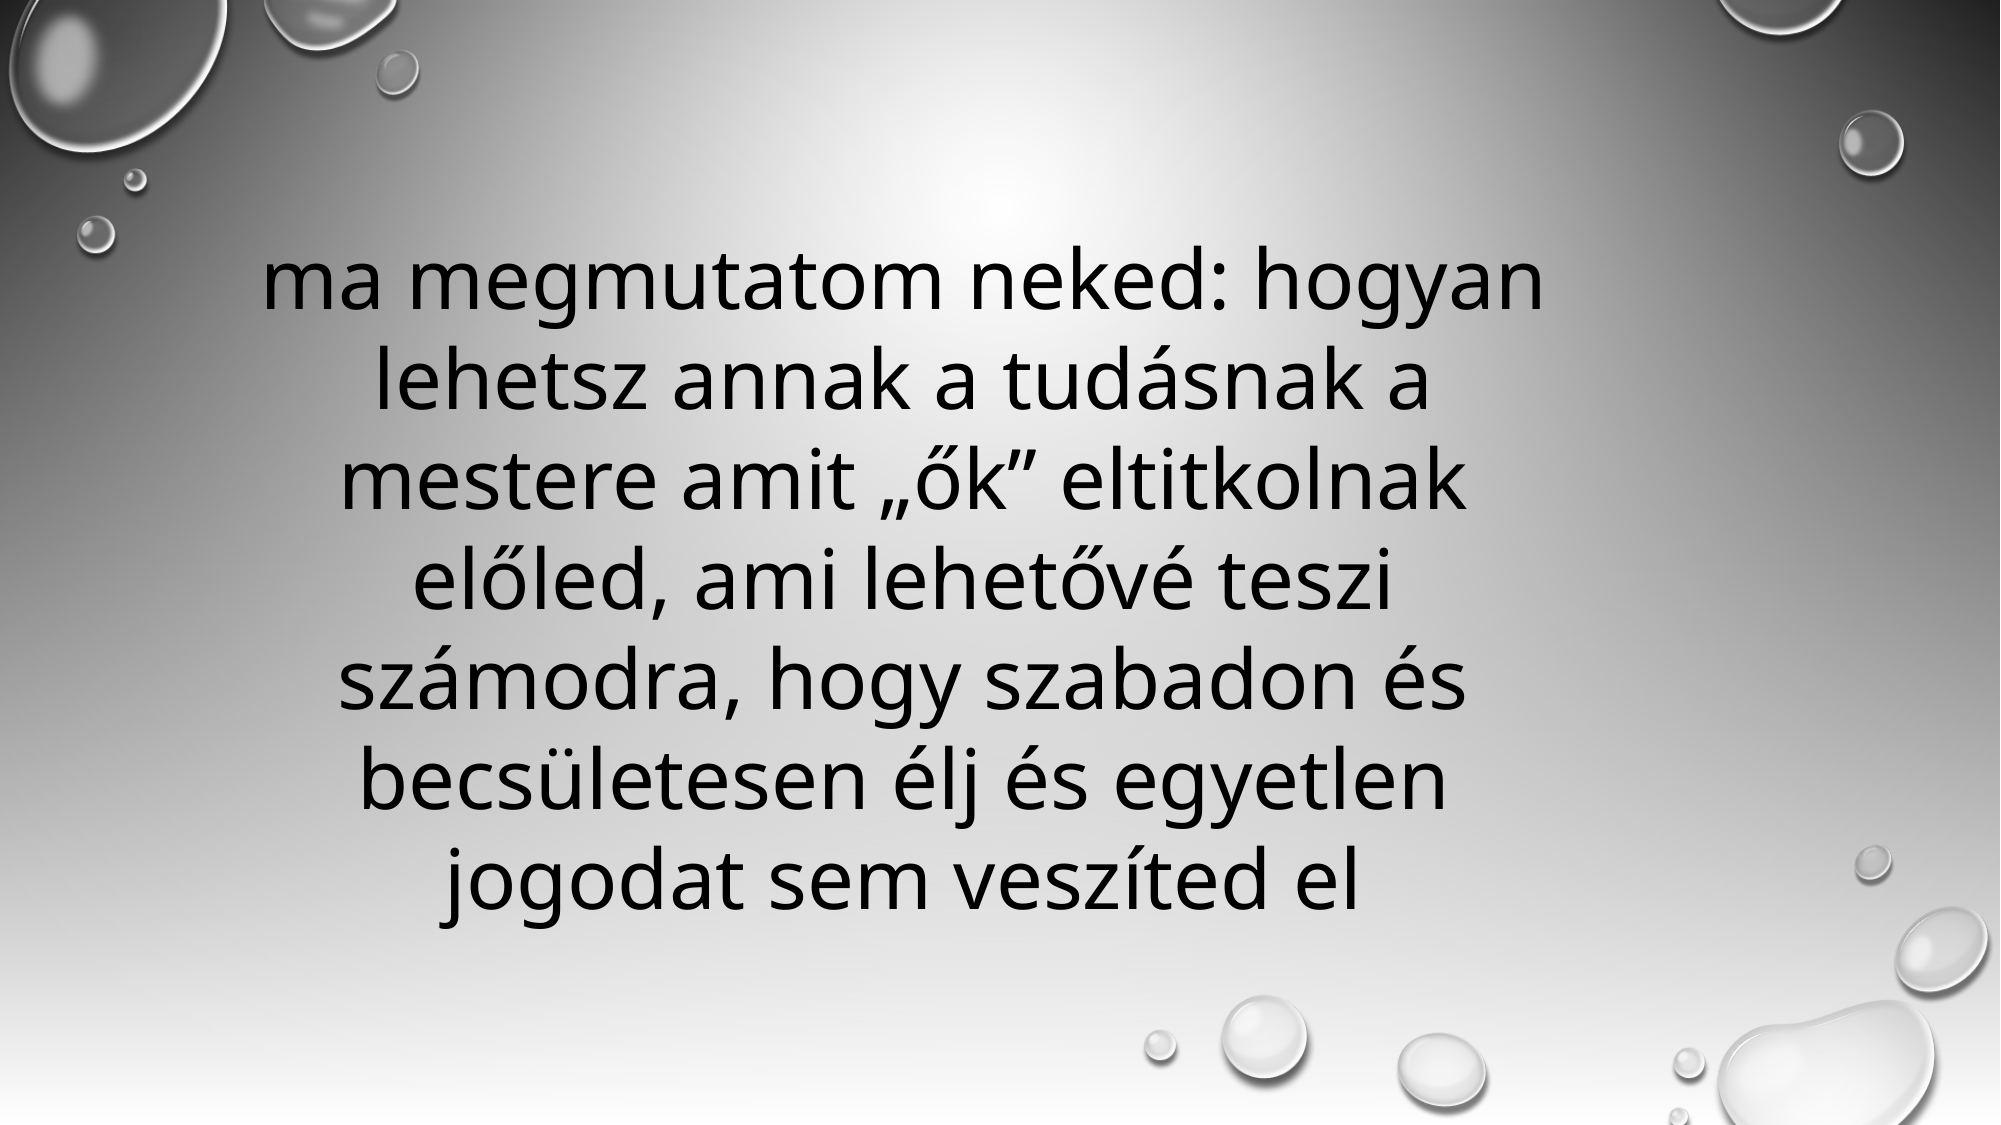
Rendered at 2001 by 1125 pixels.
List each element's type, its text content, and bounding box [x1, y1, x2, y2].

text_box ma megmutatom neked: hogyan lehetsz annak a tudásnak a mestere amit „ők” eltitkolnak előled, ami lehetővé teszi számodra, hogy szabadon és becsületesen élj és egyetlen jogodat sem veszíted el [226, 218, 1582, 934]
picture [0, 0, 2000, 1125]
